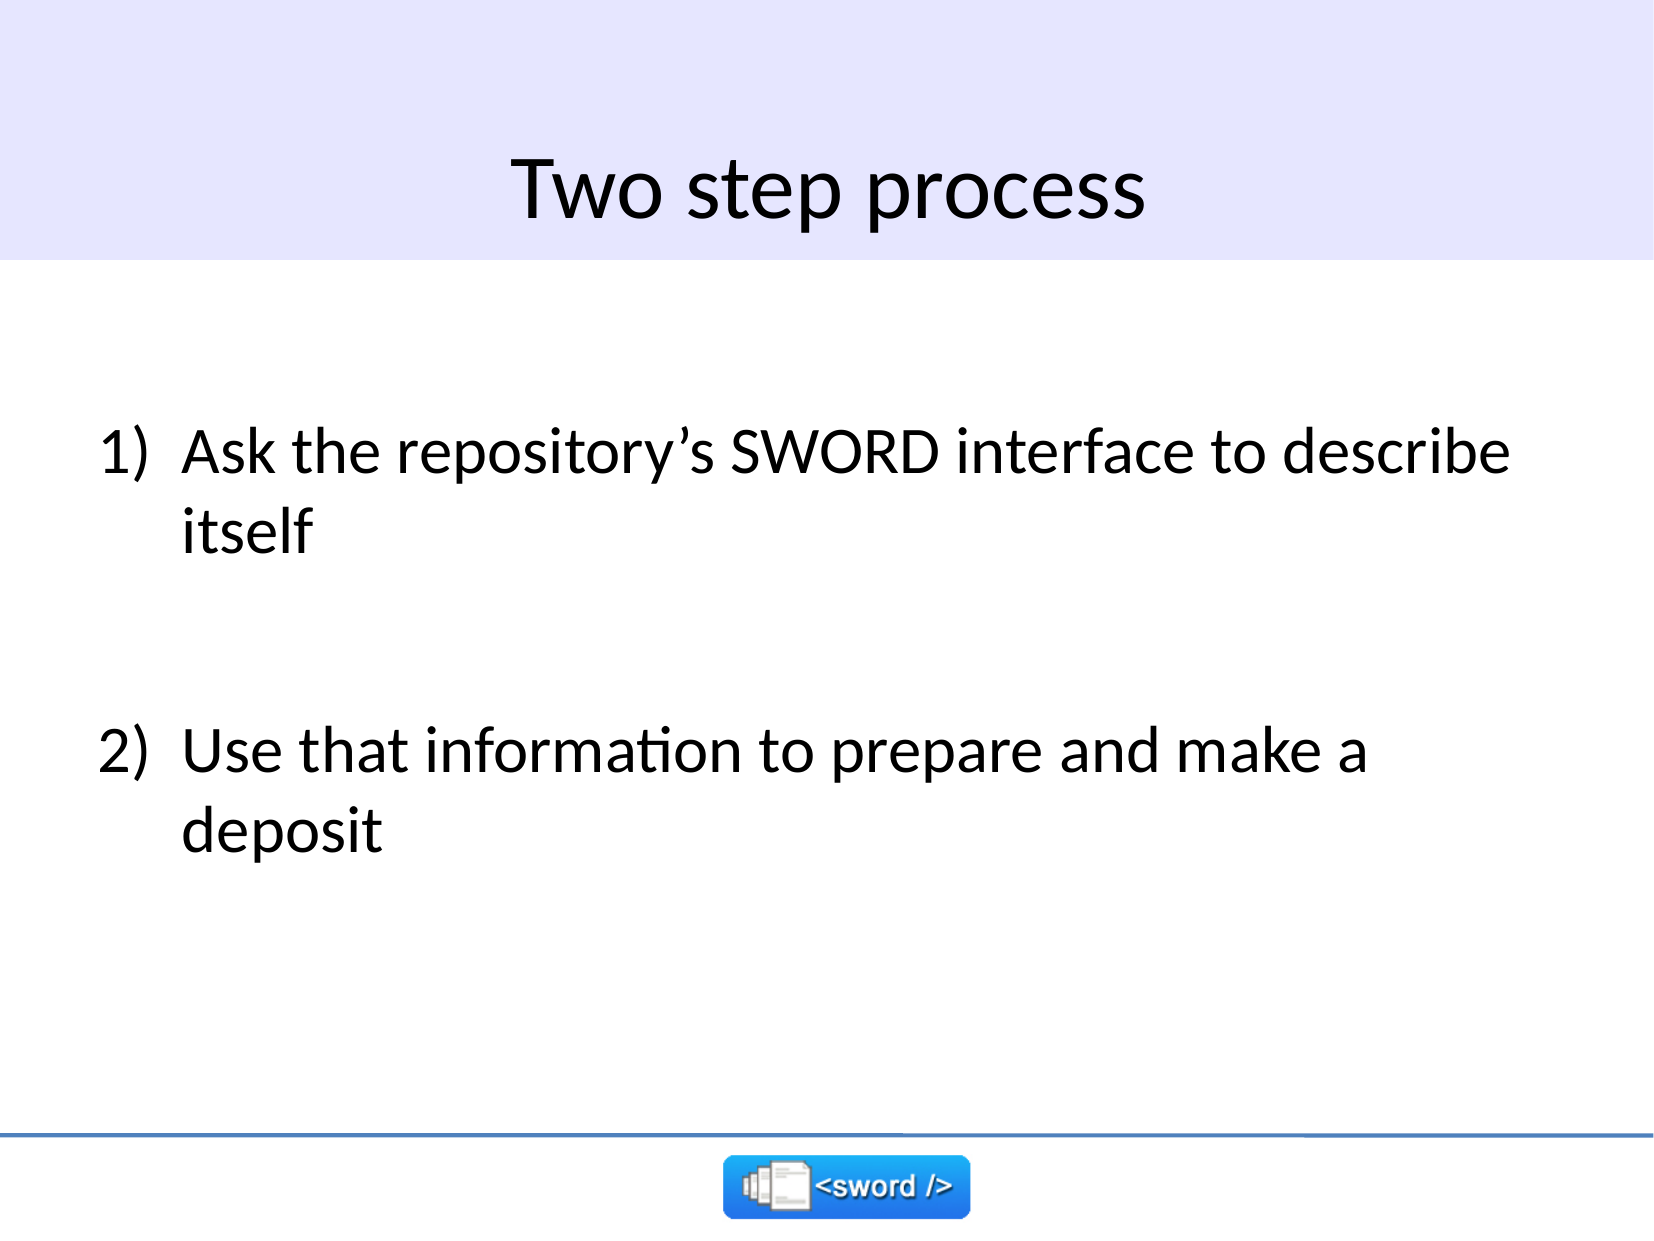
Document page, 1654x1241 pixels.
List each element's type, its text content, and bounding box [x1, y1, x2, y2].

text_box Two step process [423, 142, 1236, 250]
picture [722, 1154, 973, 1223]
list Ask the repository’s SWORD interface to describe itself Use that information to prepare and make a deposit [82, 289, 1571, 1108]
